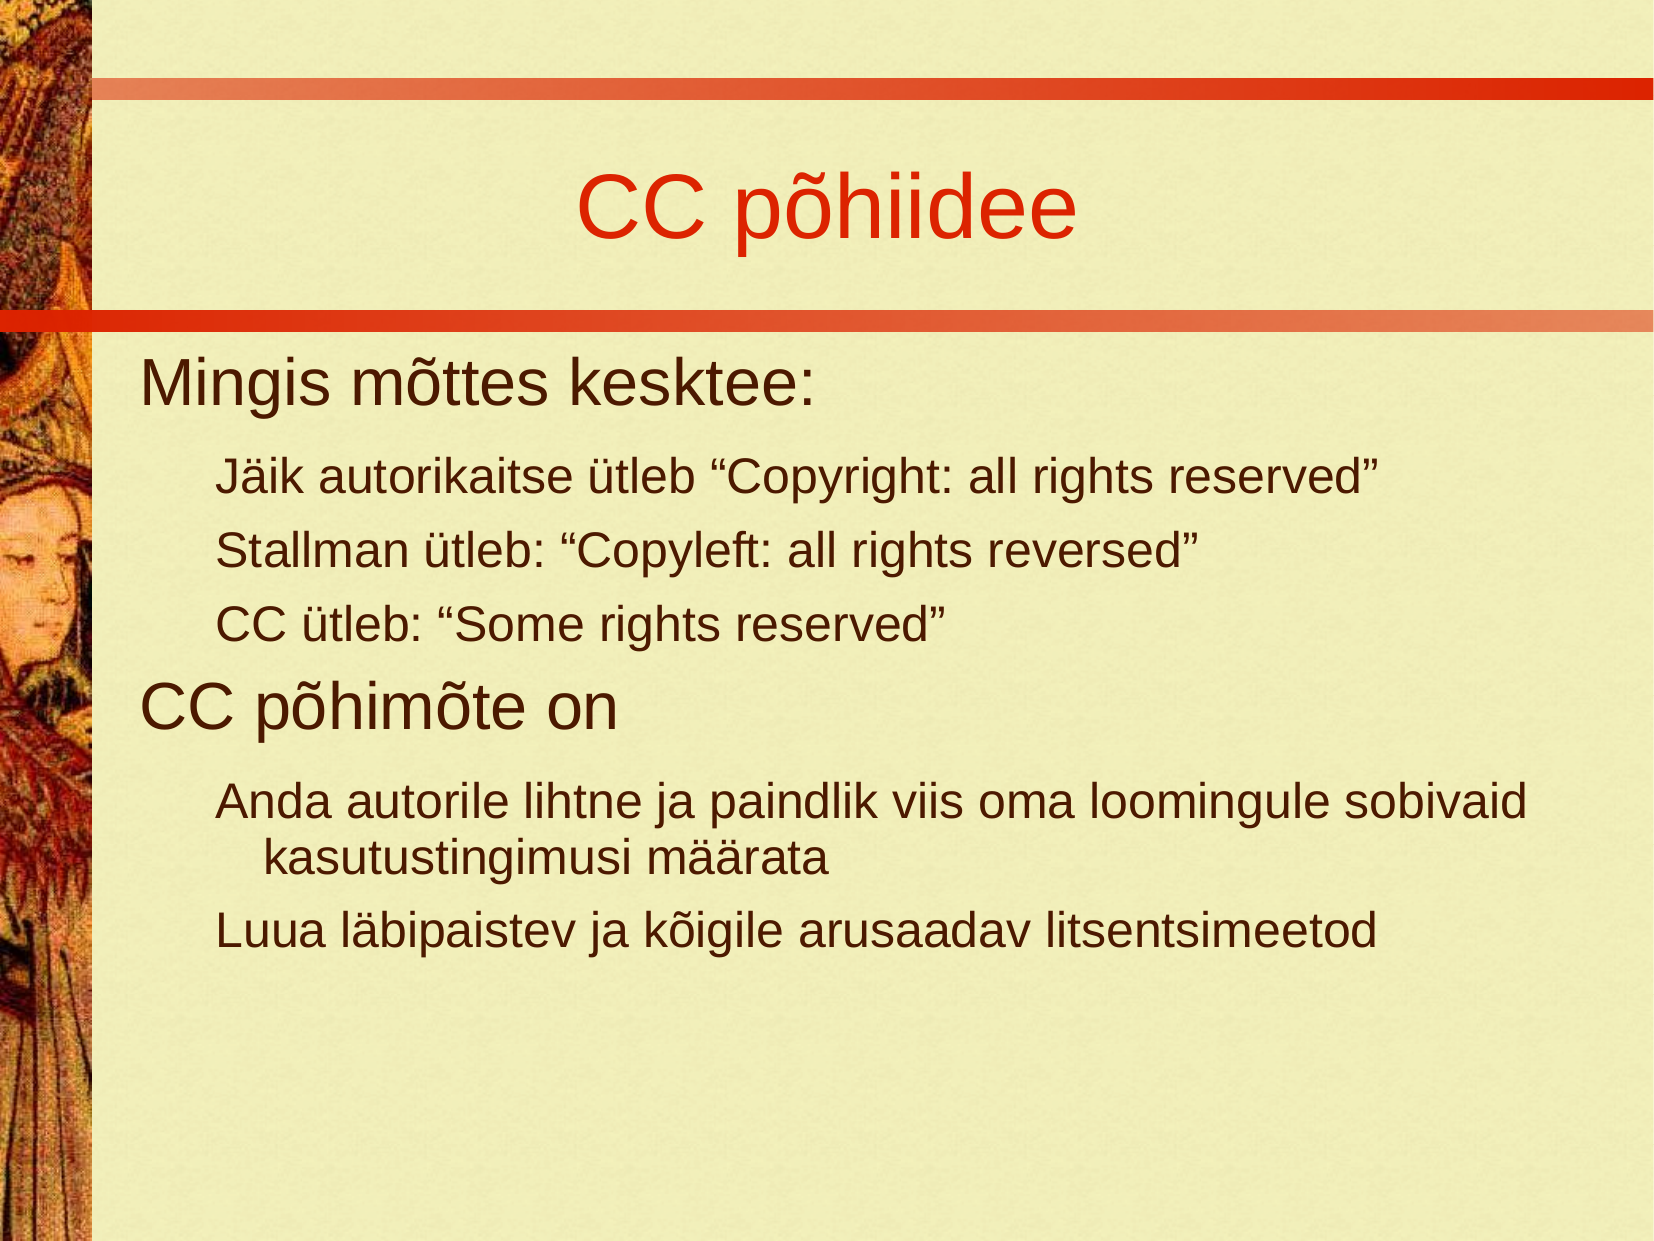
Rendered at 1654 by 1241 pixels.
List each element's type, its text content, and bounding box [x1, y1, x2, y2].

picture [0, 332, 1654, 1241]
list Mingis mõttes kesktee: Jäik autorikaitse ütleb “Copyright: all rights reserved” Stallman ütleb: “Copyleft: all rights reversed” CC ütleb: “Some rights reserved” CC põhimõte on Anda autorile lihtne ja paindlik viis oma loomingule sobivaid kasutustingimusi määrata Luua läbipaistev ja kõigile arusaadav litsentsimeetod [121, 344, 1533, 1126]
title CC põhiidee [121, 102, 1534, 311]
picture [0, 0, 1654, 310]
